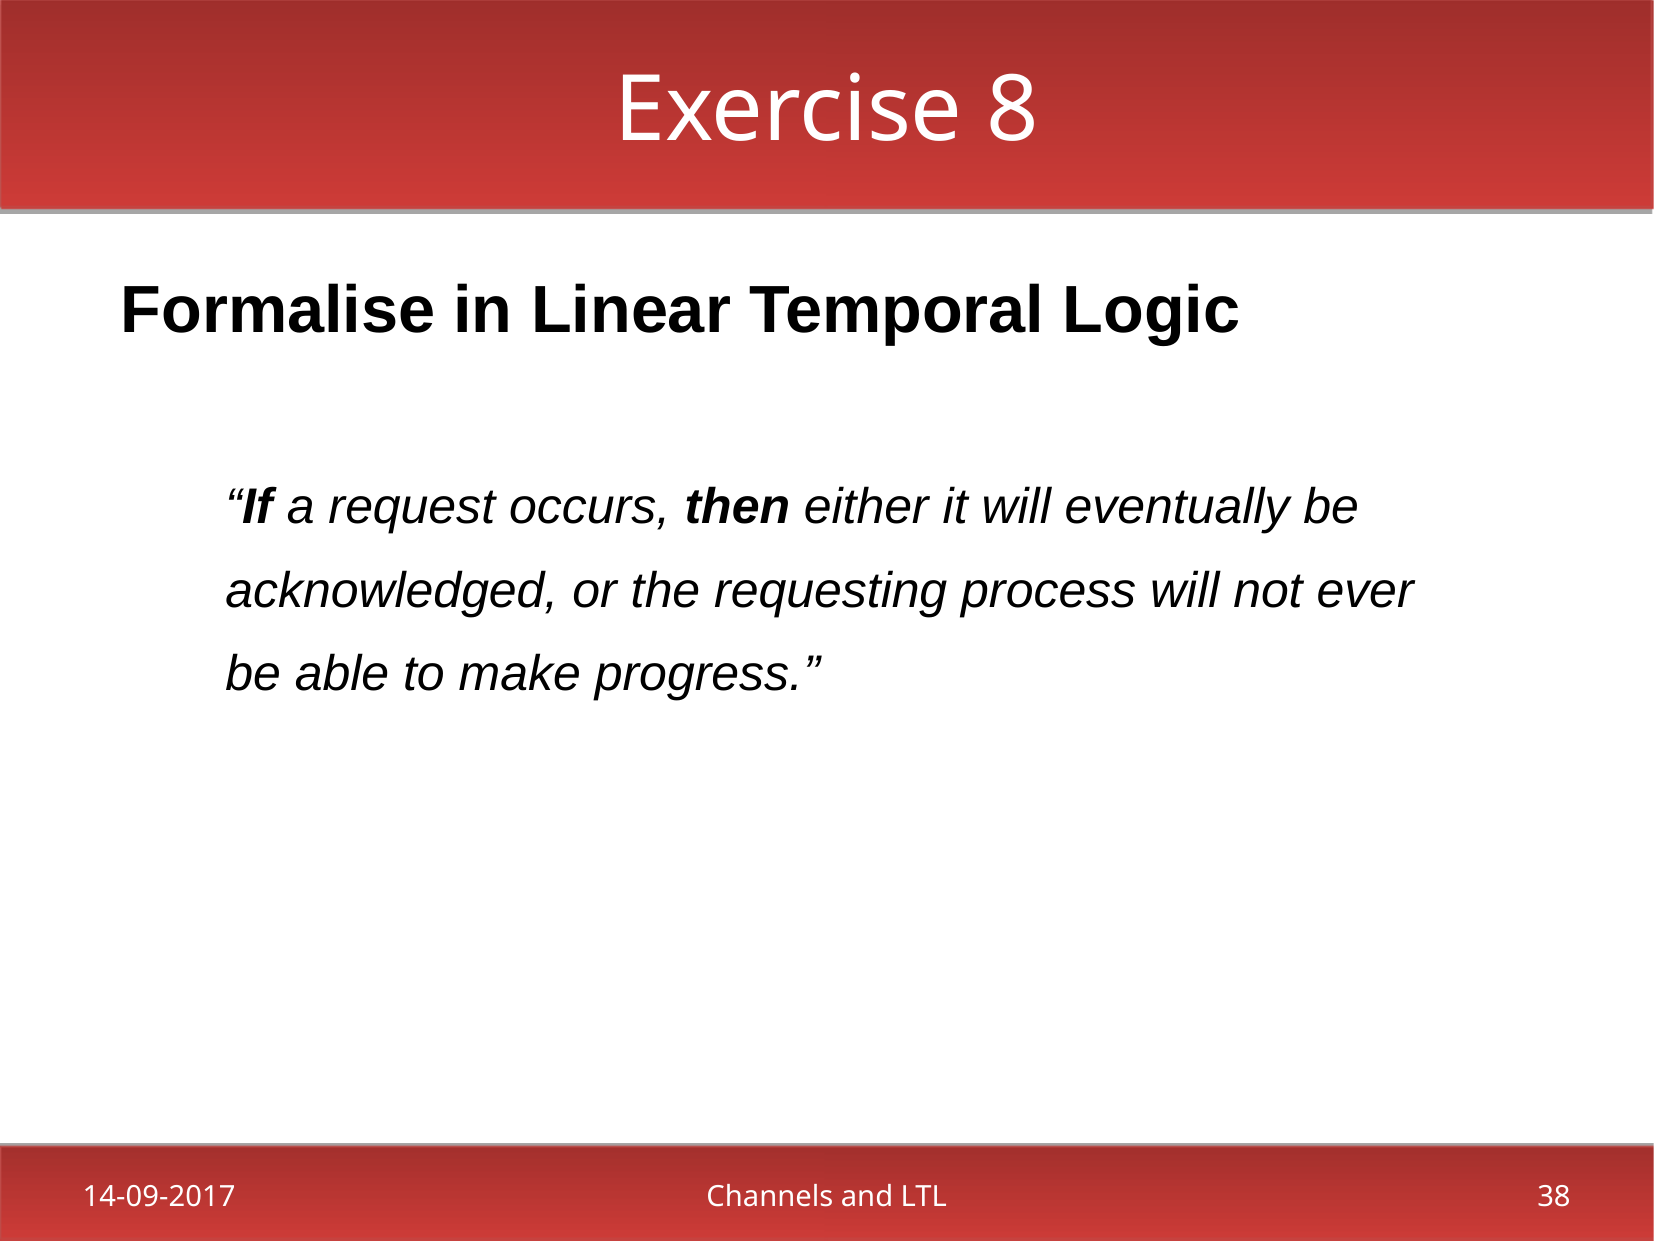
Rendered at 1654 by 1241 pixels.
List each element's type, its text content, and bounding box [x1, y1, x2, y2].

text_box Formalise in Linear Temporal Logic [105, 264, 1259, 355]
title Exercise 8 [59, 31, 1595, 178]
text_box “If a request occurs, then either it will eventually be acknowledged, or the requesting process will not ever be able to make progress.” [210, 442, 1444, 681]
picture [0, 1143, 1654, 1241]
picture [0, 0, 1654, 214]
